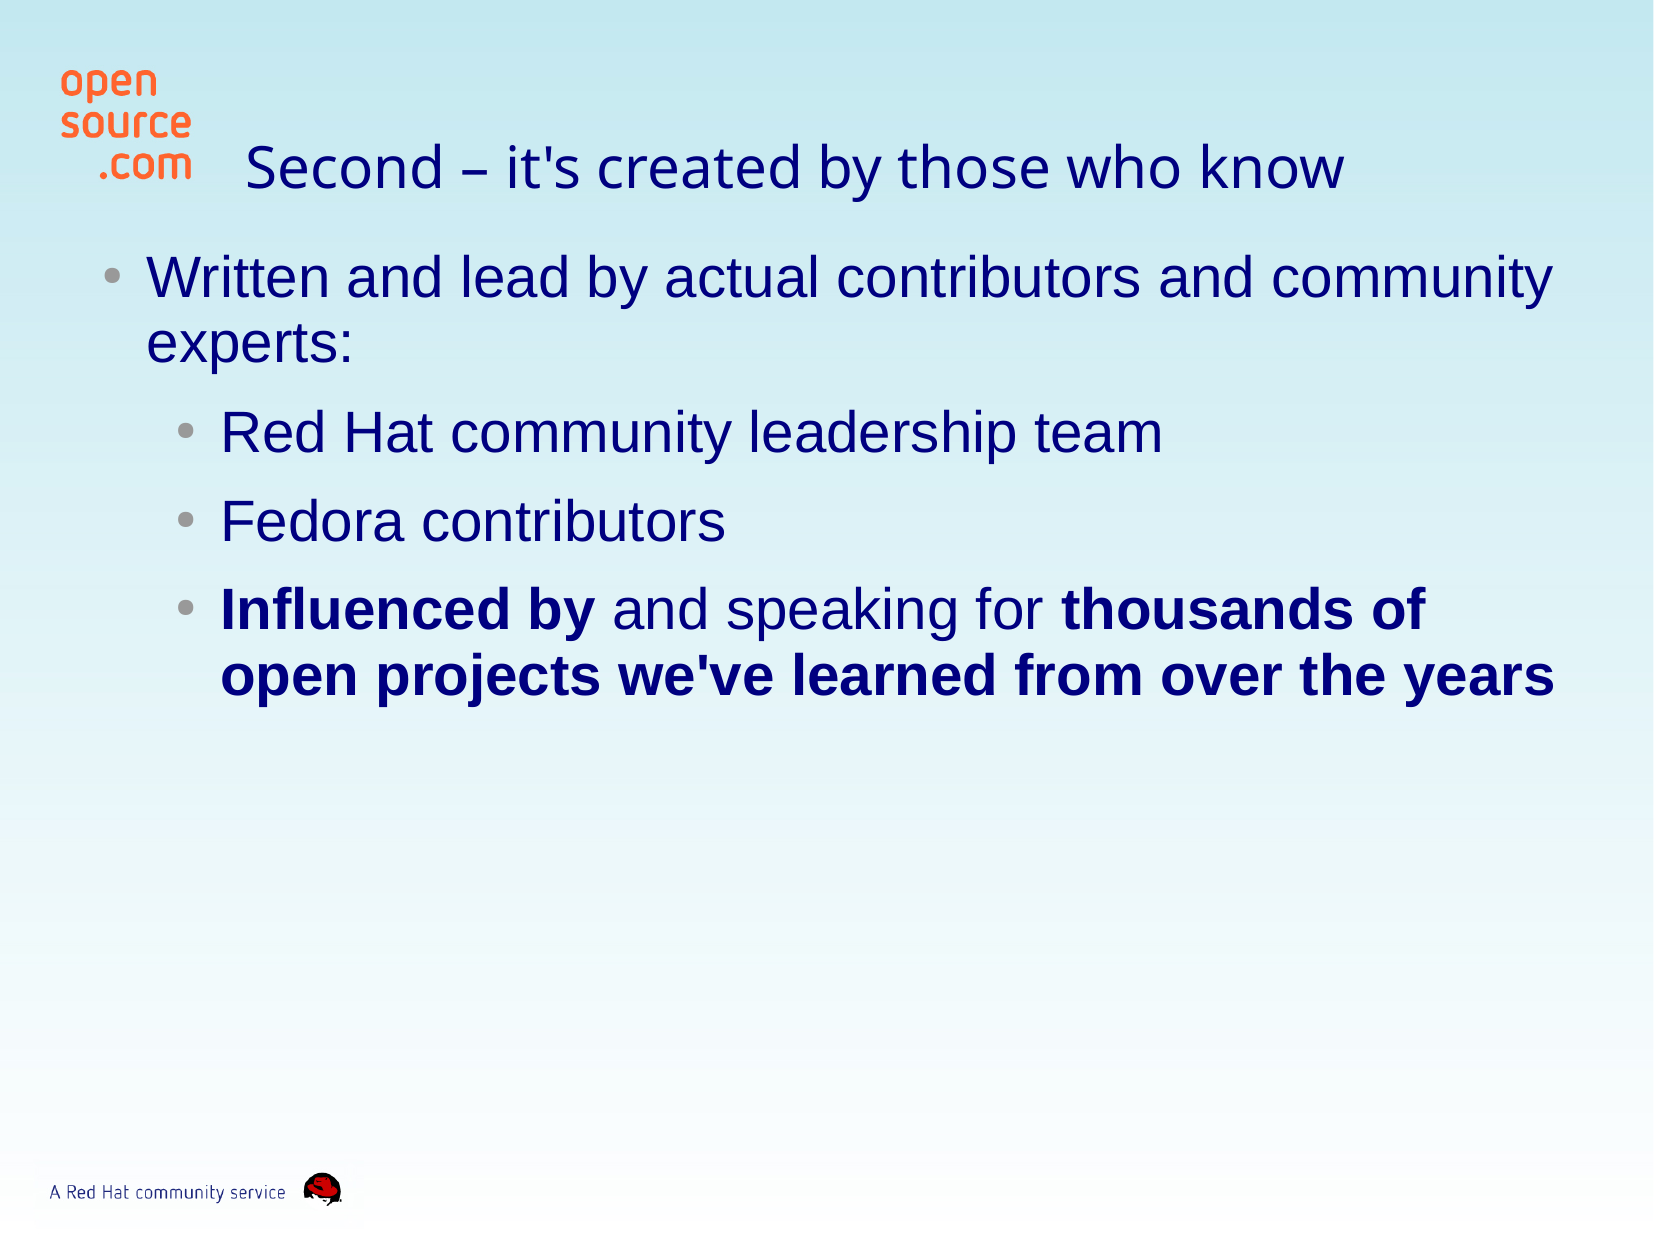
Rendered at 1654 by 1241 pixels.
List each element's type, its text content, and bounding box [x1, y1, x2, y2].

text_box Second – it's created by those who know [231, 118, 1570, 202]
list Written and lead by actual contributors and community experts: Red Hat community leadership team Fedora contributors Influenced by and speaking for thousands of open projects we've learned from over the years [86, 244, 1576, 1039]
picture [0, 0, 1654, 1241]
